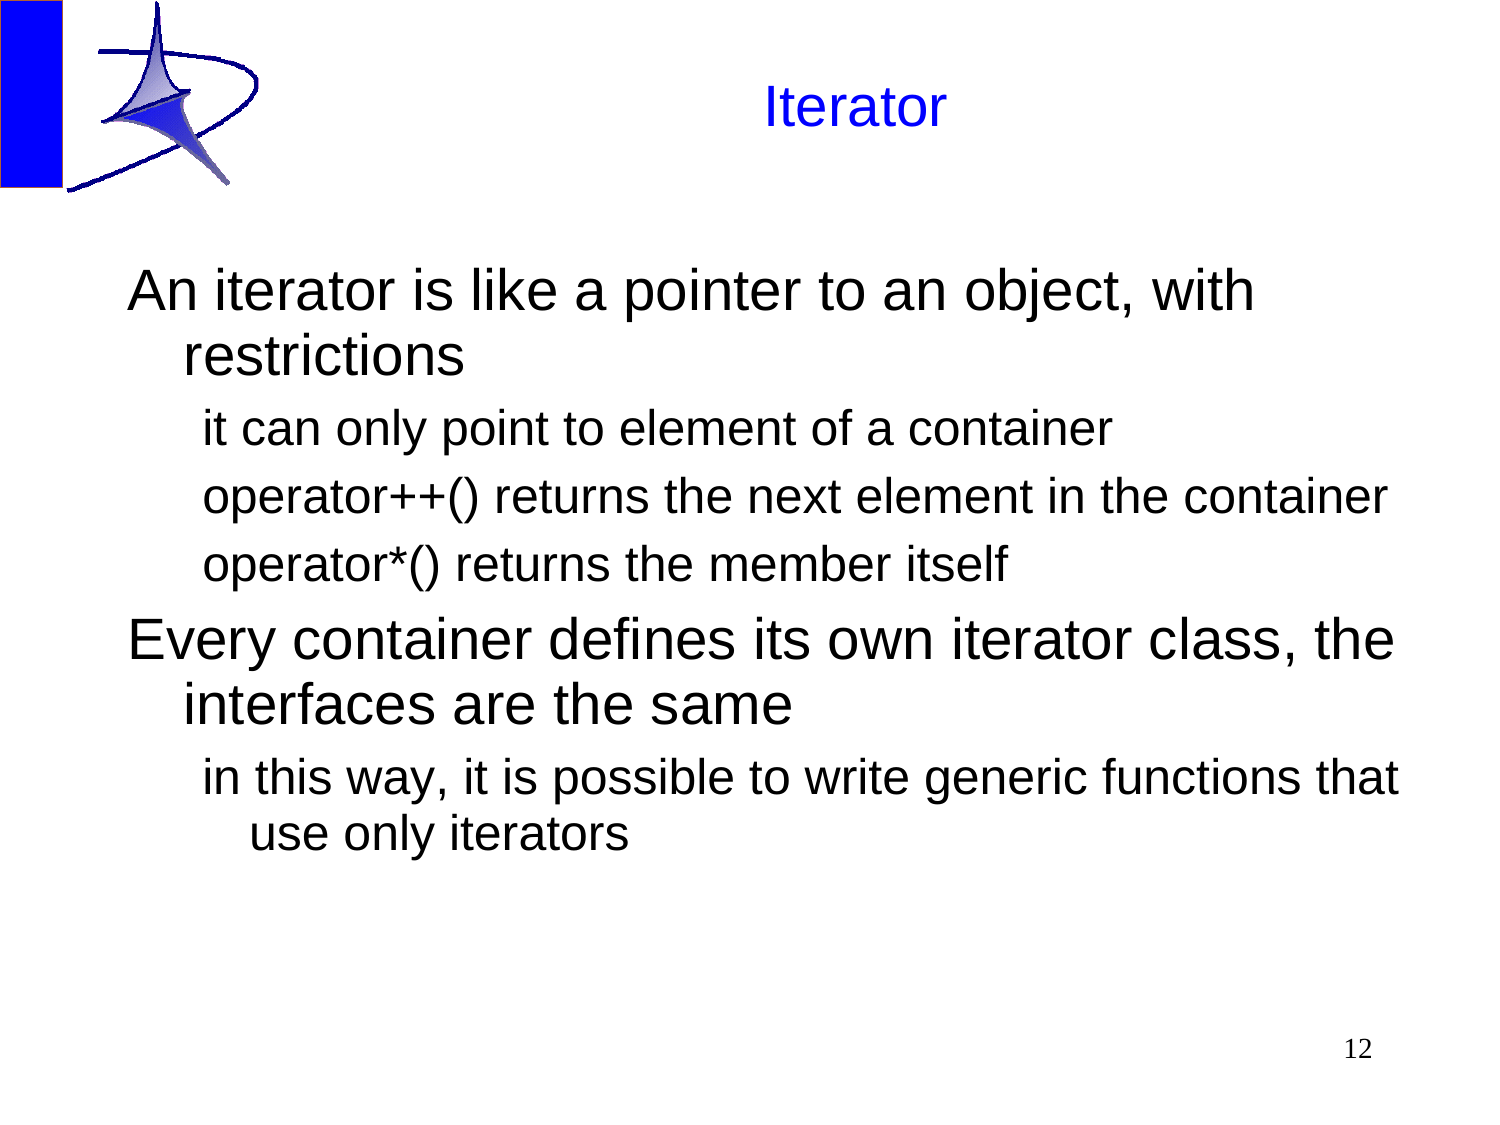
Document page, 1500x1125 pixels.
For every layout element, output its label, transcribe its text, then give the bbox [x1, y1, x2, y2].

picture [62, 0, 263, 197]
title Iterator [262, 24, 1450, 188]
list An iterator is like a pointer to an object, with restrictions it can only point to element of a container operator++() returns the next element in the container operator*() returns the member itself Every container defines its own iterator class, the interfaces are the same in this way, it is possible to write generic functions that use only iterators [112, 249, 1450, 1036]
